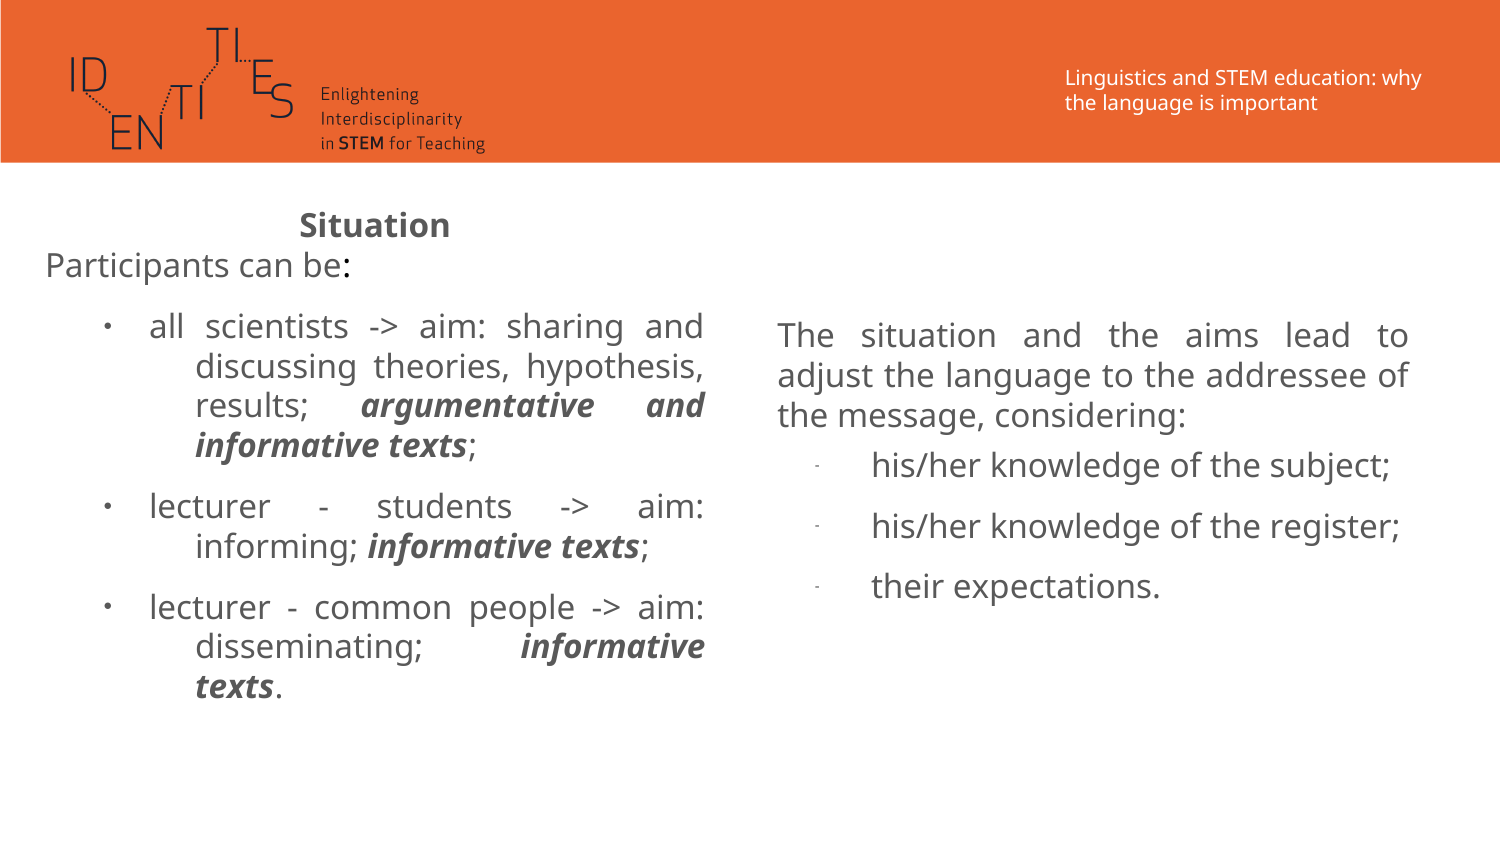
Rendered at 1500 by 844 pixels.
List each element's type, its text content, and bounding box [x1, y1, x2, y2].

list The situation and the aims lead to adjust the language to the addressee of the message, considering: his/her knowledge of the subject; his/her knowledge of the register; their expectations. [762, 307, 1426, 794]
text_box [0, 0, 1500, 163]
picture [71, 24, 485, 157]
text_box Linguistics and STEM education: why the language is important [1049, 57, 1472, 164]
list Situation Participants can be: all scientists -> aim: sharing and discussing theories, hypothesis, results; argumentative and informative texts; lecturer - students -> aim: informing; informative texts; lecturer - common people -> aim: disseminating; informative texts. [30, 196, 721, 759]
